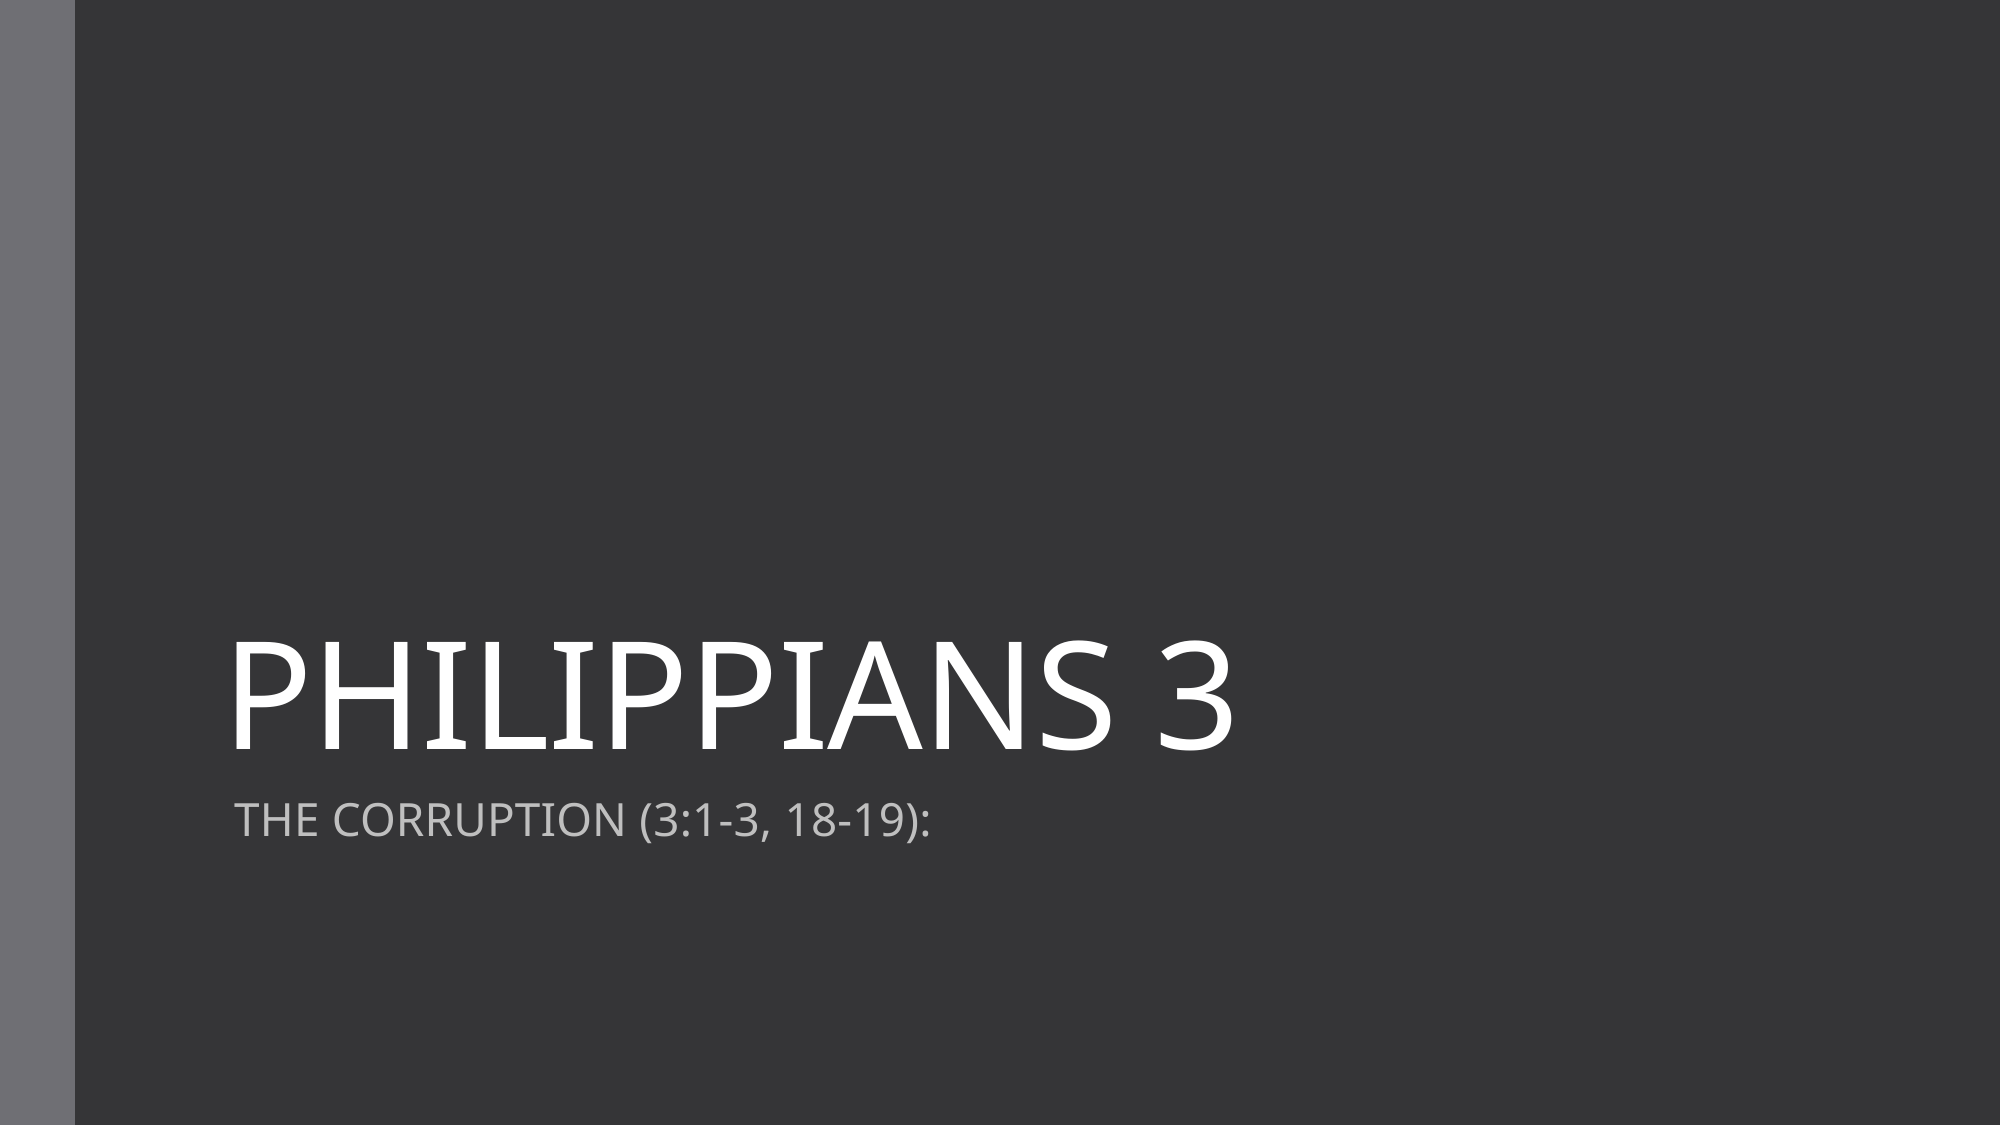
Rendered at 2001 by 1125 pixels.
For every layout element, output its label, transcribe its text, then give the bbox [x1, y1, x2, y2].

subtitle THE CORRUPTION (3:1-3, 18-19): [206, 787, 1752, 1066]
title PHILIPPIANS 3 [206, 124, 1752, 787]
